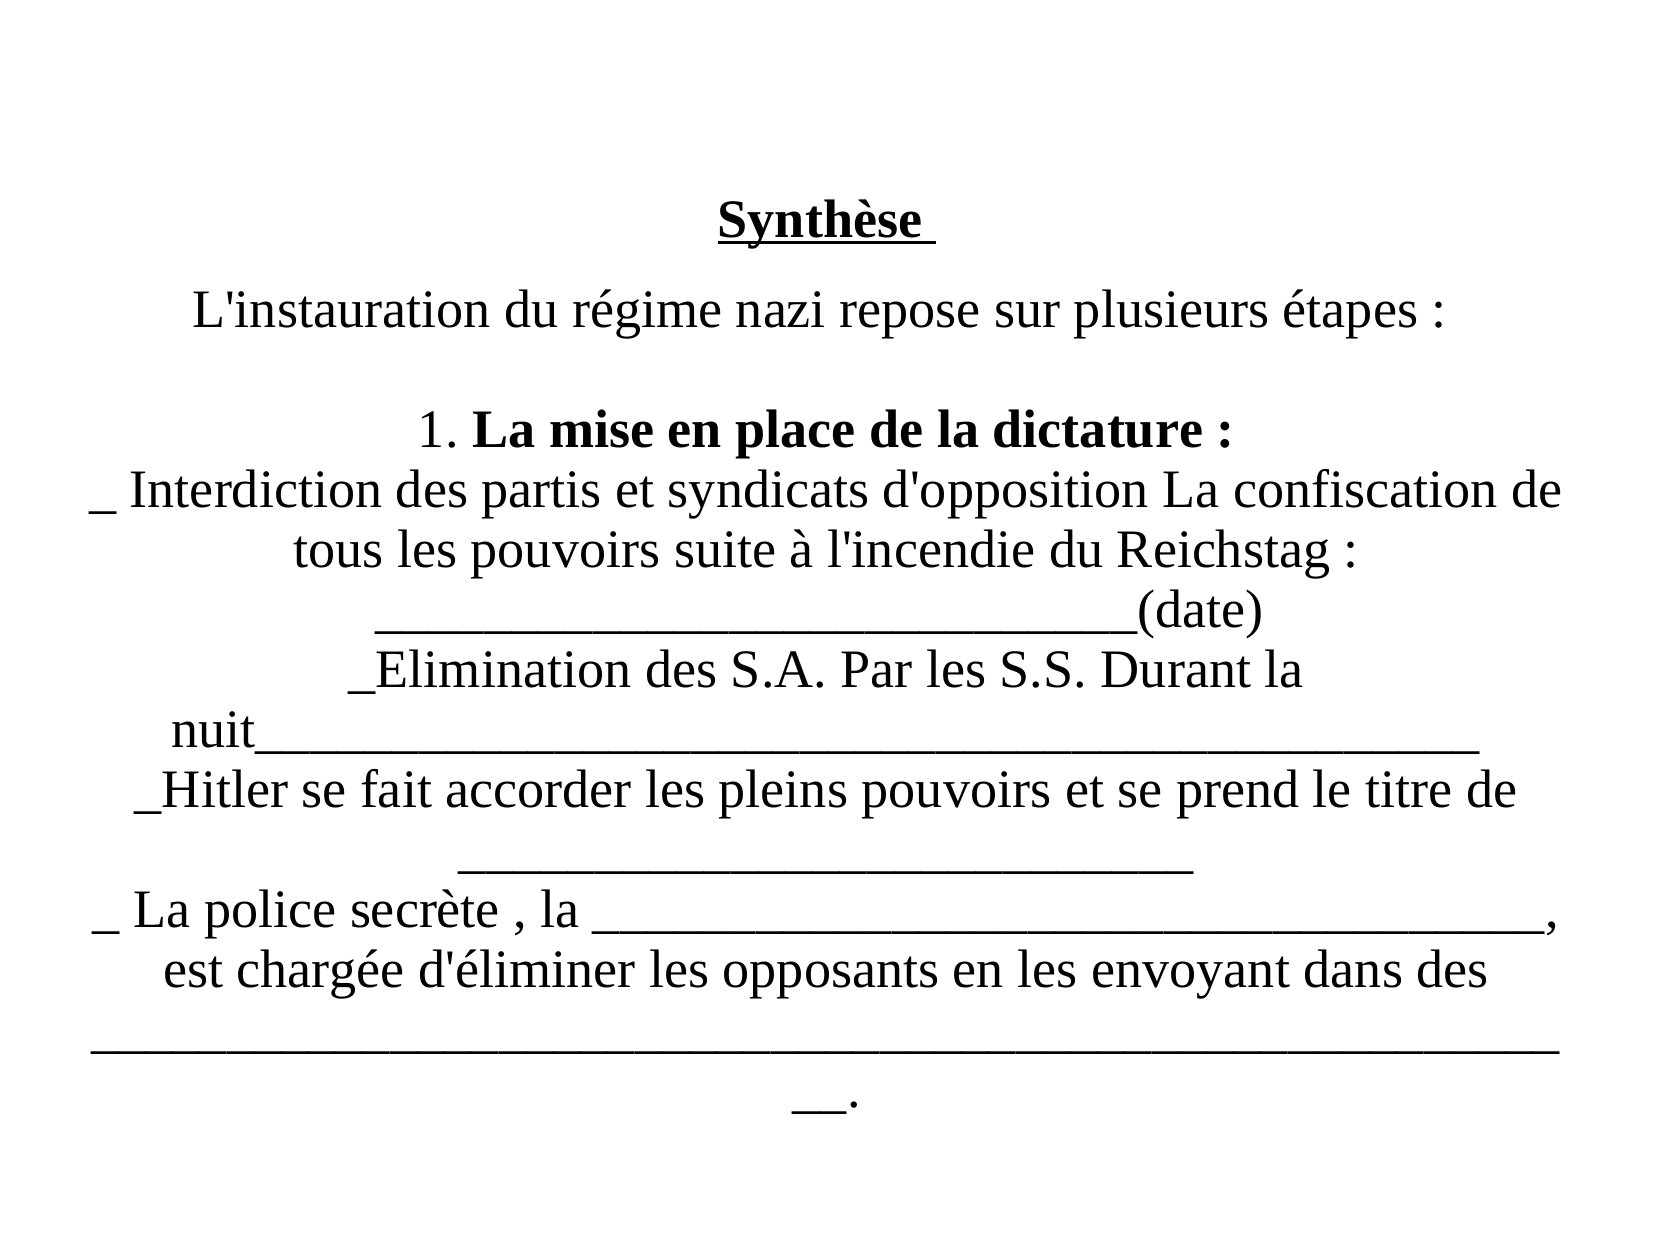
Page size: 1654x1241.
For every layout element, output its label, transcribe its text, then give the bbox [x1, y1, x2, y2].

subtitle Synthèse L'instauration du régime nazi repose sur plusieurs étapes : 1. La mise en place de la dictature : _ Interdiction des partis et syndicats d'opposition La confiscation de tous les pouvoirs suite à l'incendie du Reichstag : ____________________________(date) _Elimination des S.A. Par les S.S. Durant la nuit_____________________________________________ _Hitler se fait accorder les pleins pouvoirs et se prend le titre de ___________________________ _ La police secrète , la ___________________________________, est chargée d'éliminer les opposants en les envoyant dans des ________________________________________________________. [82, 180, 1571, 1219]
